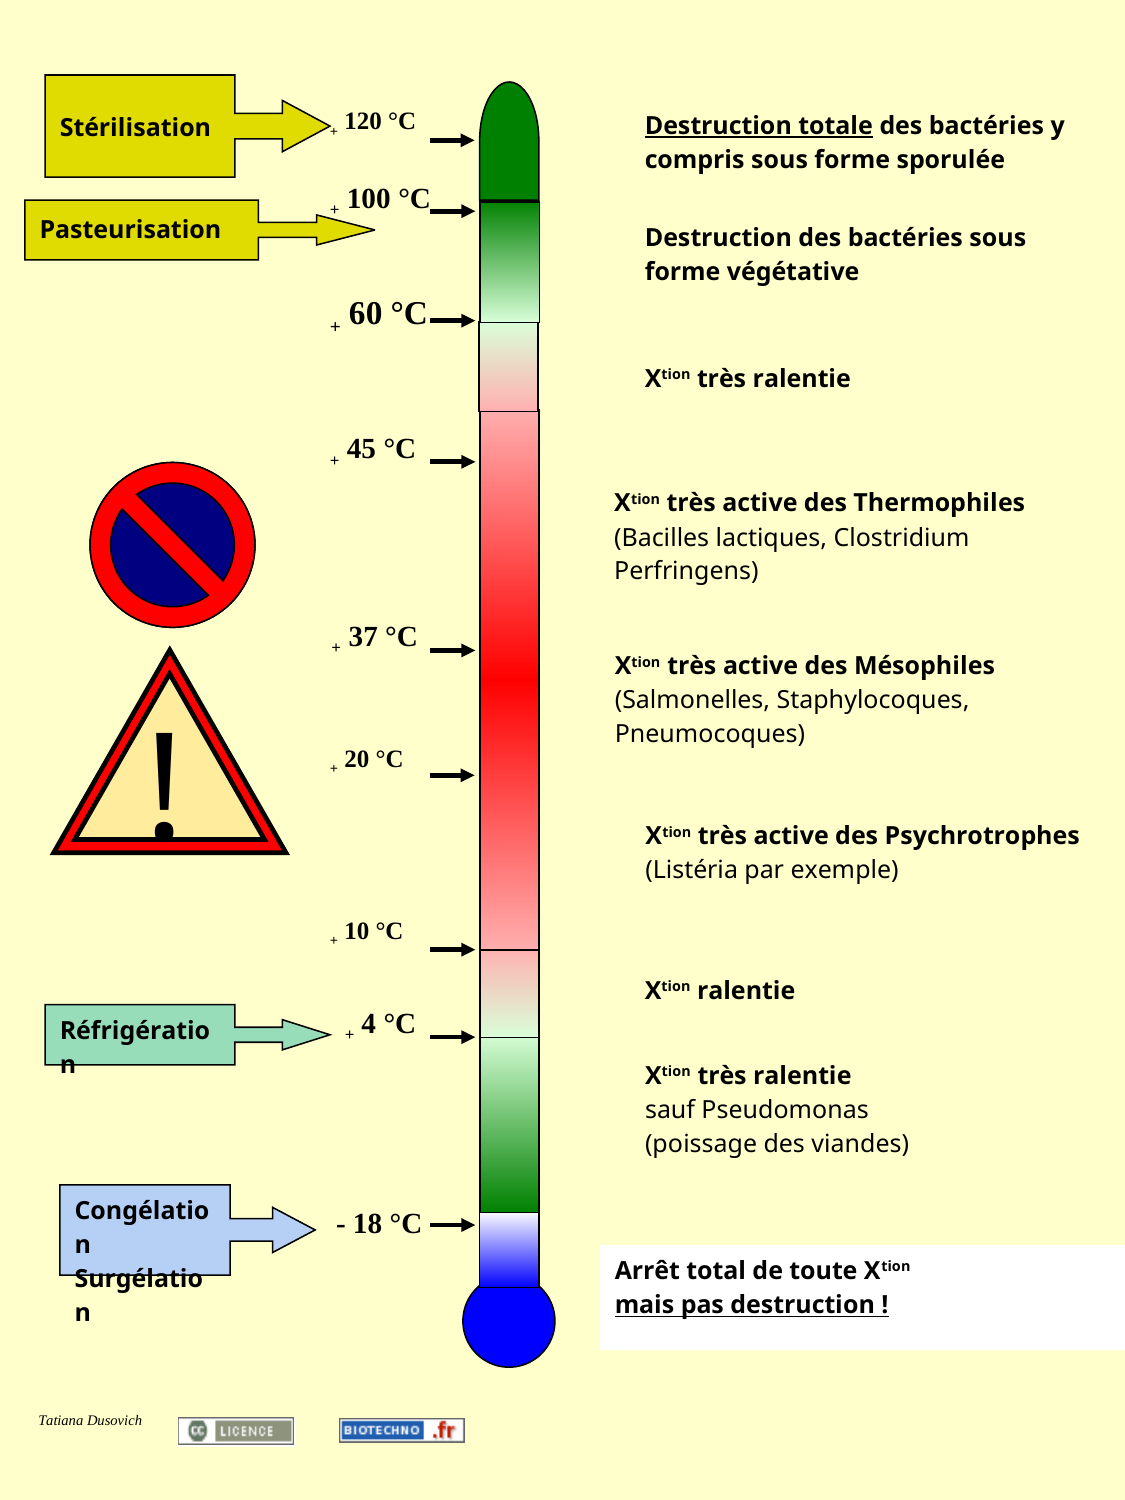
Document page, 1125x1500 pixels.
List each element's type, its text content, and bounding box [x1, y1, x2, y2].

text_box ! [130, 672, 203, 832]
text_box [90, 462, 255, 628]
text_box + 120 °C [315, 99, 466, 160]
picture [339, 1418, 465, 1443]
text_box + 60 °C [315, 287, 465, 348]
text_box - 18 °C [321, 1199, 458, 1261]
text_box [53, 707, 287, 853]
text_box Arrêt total de toute Xtion mais pas destruction ! [600, 1245, 1125, 1351]
text_box + 10 °C [315, 909, 465, 970]
text_box Xtion très ralentie sauf Pseudomonas (poissage des viandes) [630, 1050, 930, 1201]
text_box Xtion ralentie [629, 964, 1081, 1026]
text_box Destruction des bactéries sous forme végétative [629, 212, 1081, 303]
text_box Xtion très active des Thermophiles (Bacilles lactiques, Clostridium Perfringens) [599, 477, 1125, 613]
text_box Pasteurisation [24, 200, 376, 260]
text_box + 100 °C [315, 174, 465, 235]
text_box Xtion très active des Mésophiles (Salmonelles, Staphylocoques, Pneumocoques) [600, 640, 1125, 776]
text_box Xtion très active des Psychrotrophes (Listéria par exemple) [630, 810, 1110, 901]
text_box Xtion très ralentie [629, 352, 1081, 413]
text_box Destruction totale des bactéries y compris sous forme sporulée [629, 99, 1081, 190]
text_box Tatiana Dusovich [23, 1405, 355, 1477]
text_box Réfrigération [45, 1004, 331, 1065]
text_box Congélation Surgélation [59, 1184, 316, 1276]
text_box + 37 °C [316, 612, 467, 673]
text_box [462, 202, 555, 1368]
text_box + 20 °C [315, 737, 466, 798]
text_box Stérilisation [45, 75, 331, 178]
text_box [157, 649, 183, 672]
text_box + 4 °C [329, 999, 436, 1060]
text_box + 45 °C [315, 425, 465, 485]
text_box [479, 81, 539, 201]
picture [177, 1417, 296, 1447]
